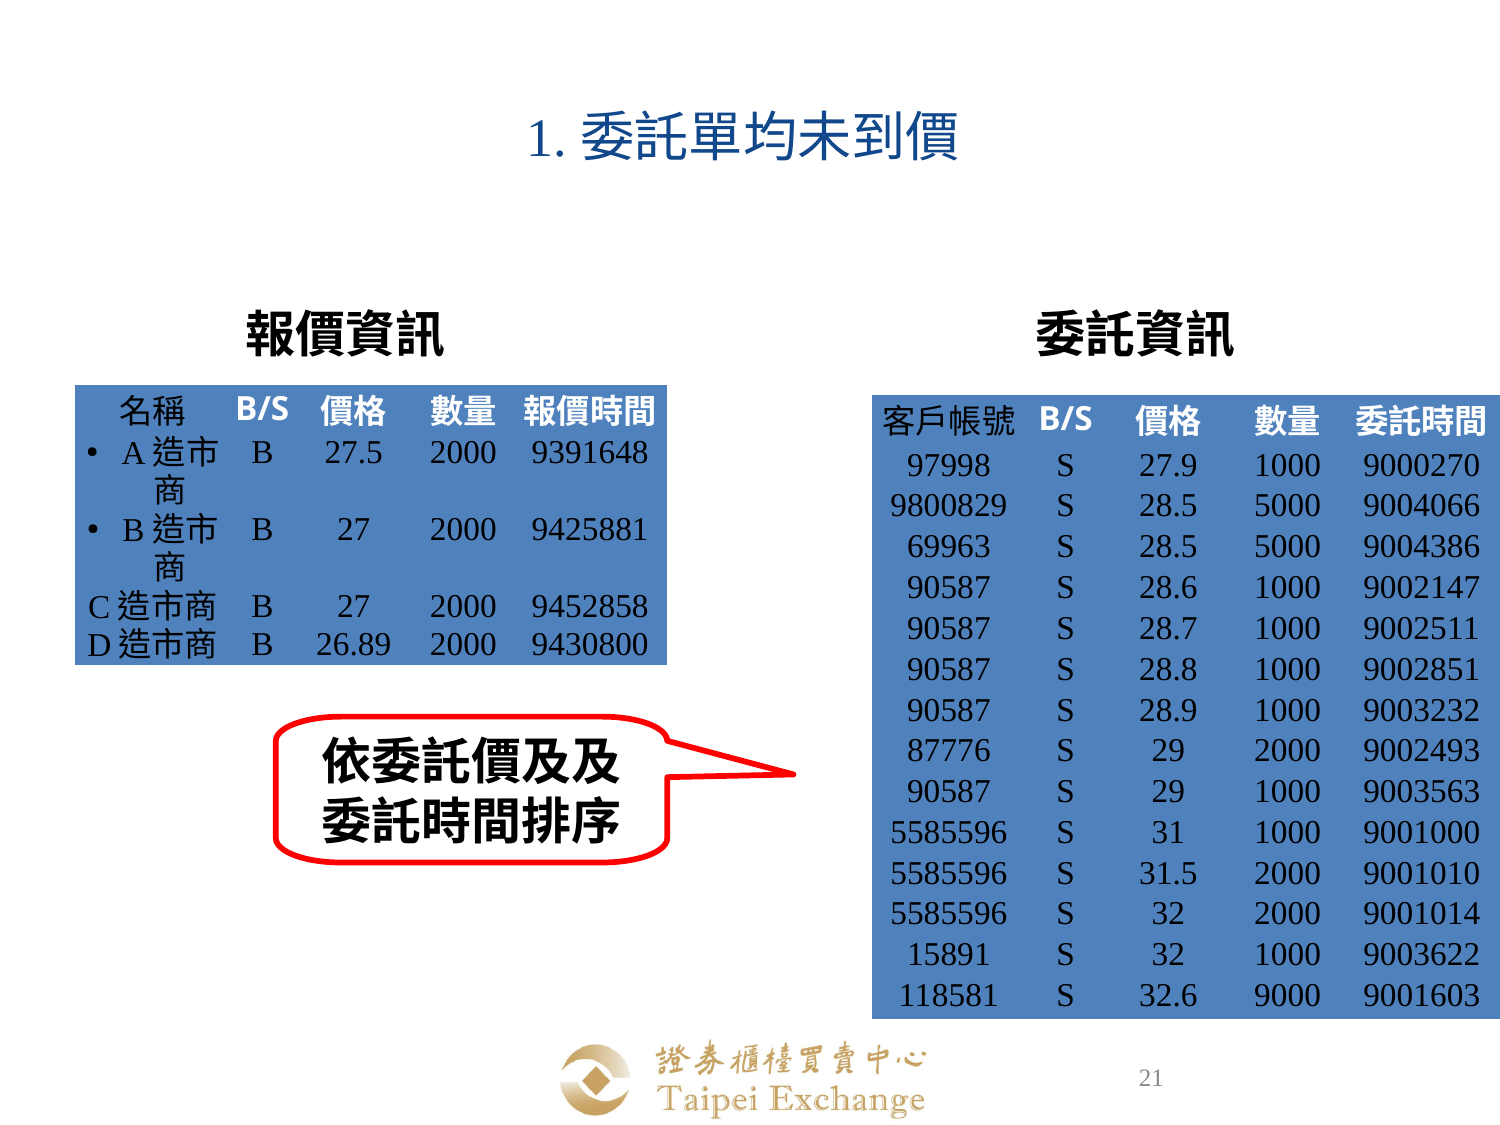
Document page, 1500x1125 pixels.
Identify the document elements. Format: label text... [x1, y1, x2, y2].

table_cell 90587 [872, 610, 1026, 650]
table_cell 118581 [872, 977, 1026, 1019]
table_cell 2000 [1231, 854, 1344, 895]
table_cell 2000 [1231, 732, 1344, 773]
table_cell 29 [1105, 773, 1231, 814]
table_cell 9391648 [513, 433, 667, 511]
table_cell 9001000 [1344, 814, 1500, 854]
table_cell 2000 [1231, 895, 1344, 936]
table_cell S [1026, 487, 1105, 528]
table_cell 27.9 [1105, 446, 1231, 487]
table_header B/S [231, 385, 294, 433]
table_cell S [1026, 528, 1105, 569]
table_cell S [1026, 854, 1105, 895]
table_cell S [1026, 773, 1105, 814]
table_cell 9452858 [513, 588, 667, 626]
table_cell S [1026, 936, 1105, 977]
table_cell 1000 [1231, 446, 1344, 487]
table_cell 27 [294, 588, 414, 626]
table_cell 1000 [1231, 773, 1344, 814]
table_cell 97998 [872, 446, 1026, 487]
table_cell 9004066 [1344, 487, 1500, 528]
table_cell 27.5 [294, 433, 414, 511]
table_cell 1000 [1231, 610, 1344, 650]
table_cell 9002147 [1344, 569, 1500, 610]
table_cell S [1026, 895, 1105, 936]
table_cell 1000 [1231, 936, 1344, 977]
table_cell 5000 [1231, 487, 1344, 528]
table_cell D造市商 [75, 626, 231, 665]
table_cell 9002511 [1344, 610, 1500, 650]
table_cell 32.6 [1105, 977, 1231, 1019]
table_cell 9800829 [872, 487, 1026, 528]
table_cell 9000 [1231, 977, 1344, 1019]
table_cell 9003563 [1344, 773, 1500, 814]
table_header 客戶帳號 [872, 395, 1026, 446]
table_cell 28.6 [1105, 569, 1231, 610]
table_cell 32 [1105, 936, 1231, 977]
table_cell 1000 [1231, 814, 1344, 854]
table_cell 32 [1105, 895, 1231, 936]
table_cell 1000 [1231, 569, 1344, 610]
table_cell 5585596 [872, 814, 1026, 854]
table_cell 90587 [872, 569, 1026, 610]
table_cell 90587 [872, 773, 1026, 814]
table_cell 27 [294, 511, 414, 588]
table_cell 29 [1105, 732, 1231, 773]
table_cell 9001603 [1344, 977, 1500, 1019]
table_cell S [1026, 569, 1105, 610]
table_cell S [1026, 814, 1105, 854]
table_cell 15891 [872, 936, 1026, 977]
table_header 價格 [1105, 395, 1231, 446]
table_cell 5585596 [872, 854, 1026, 895]
table_cell S [1026, 732, 1105, 773]
table_cell 1000 [1231, 691, 1344, 732]
table_cell 28.9 [1105, 691, 1231, 732]
table_cell B [231, 433, 294, 511]
table_cell 28.5 [1105, 528, 1231, 569]
table_header 委託時間 [1344, 395, 1500, 446]
table_cell S [1026, 691, 1105, 732]
table_cell 1000 [1231, 650, 1344, 691]
table_cell 26.89 [294, 626, 414, 665]
table_cell S [1026, 650, 1105, 691]
table_header B/S [1026, 395, 1105, 446]
table_cell 9425881 [513, 511, 667, 588]
table_cell 5000 [1231, 528, 1344, 569]
table_cell 31.5 [1105, 854, 1231, 895]
table_cell 9004386 [1344, 528, 1500, 569]
table_cell 28.8 [1105, 650, 1231, 691]
table_cell 9003232 [1344, 691, 1500, 732]
table_cell 28.5 [1105, 487, 1231, 528]
table_cell 87776 [872, 732, 1026, 773]
table_cell 2000 [414, 588, 513, 626]
table_cell 2000 [414, 626, 513, 665]
table_header 數量 [1231, 395, 1344, 446]
table_cell B [231, 511, 294, 588]
table_cell 2000 [414, 433, 513, 511]
table_cell S [1026, 610, 1105, 650]
text_box 委託資訊 [1020, 295, 1293, 372]
text_box 依委託價及及委託時間排序 [275, 716, 794, 863]
table_cell 31 [1105, 814, 1231, 854]
table_header 價格 [294, 385, 414, 433]
table_cell 2000 [414, 511, 513, 588]
table_cell 9002851 [1344, 650, 1500, 691]
table_cell 9003622 [1344, 936, 1500, 977]
table_header 報價時間 [513, 385, 667, 433]
table_cell C造市商 [75, 588, 231, 626]
table_header 數量 [414, 385, 513, 433]
table_cell S [1026, 977, 1105, 1019]
table_cell 69963 [872, 528, 1026, 569]
text_box 報價資訊 [230, 295, 502, 372]
table_cell B造市商 [75, 511, 231, 588]
table_cell 90587 [872, 650, 1026, 691]
table_cell B [231, 588, 294, 626]
table_cell 28.7 [1105, 610, 1231, 650]
table_cell 9002493 [1344, 732, 1500, 773]
table_cell B [231, 626, 294, 665]
title 1.委託單均未到價 [53, 51, 1404, 215]
table_cell 9001014 [1344, 895, 1500, 936]
table_cell 9430800 [513, 626, 667, 665]
text_box [1123, 1046, 1462, 1107]
table_cell 9001010 [1344, 854, 1500, 895]
table_header 名稱 [75, 385, 231, 433]
table_cell A造市商 [75, 433, 231, 511]
table_cell 5585596 [872, 895, 1026, 936]
table_cell 90587 [872, 691, 1026, 732]
table_cell 9000270 [1344, 446, 1500, 487]
table_cell S [1026, 446, 1105, 487]
